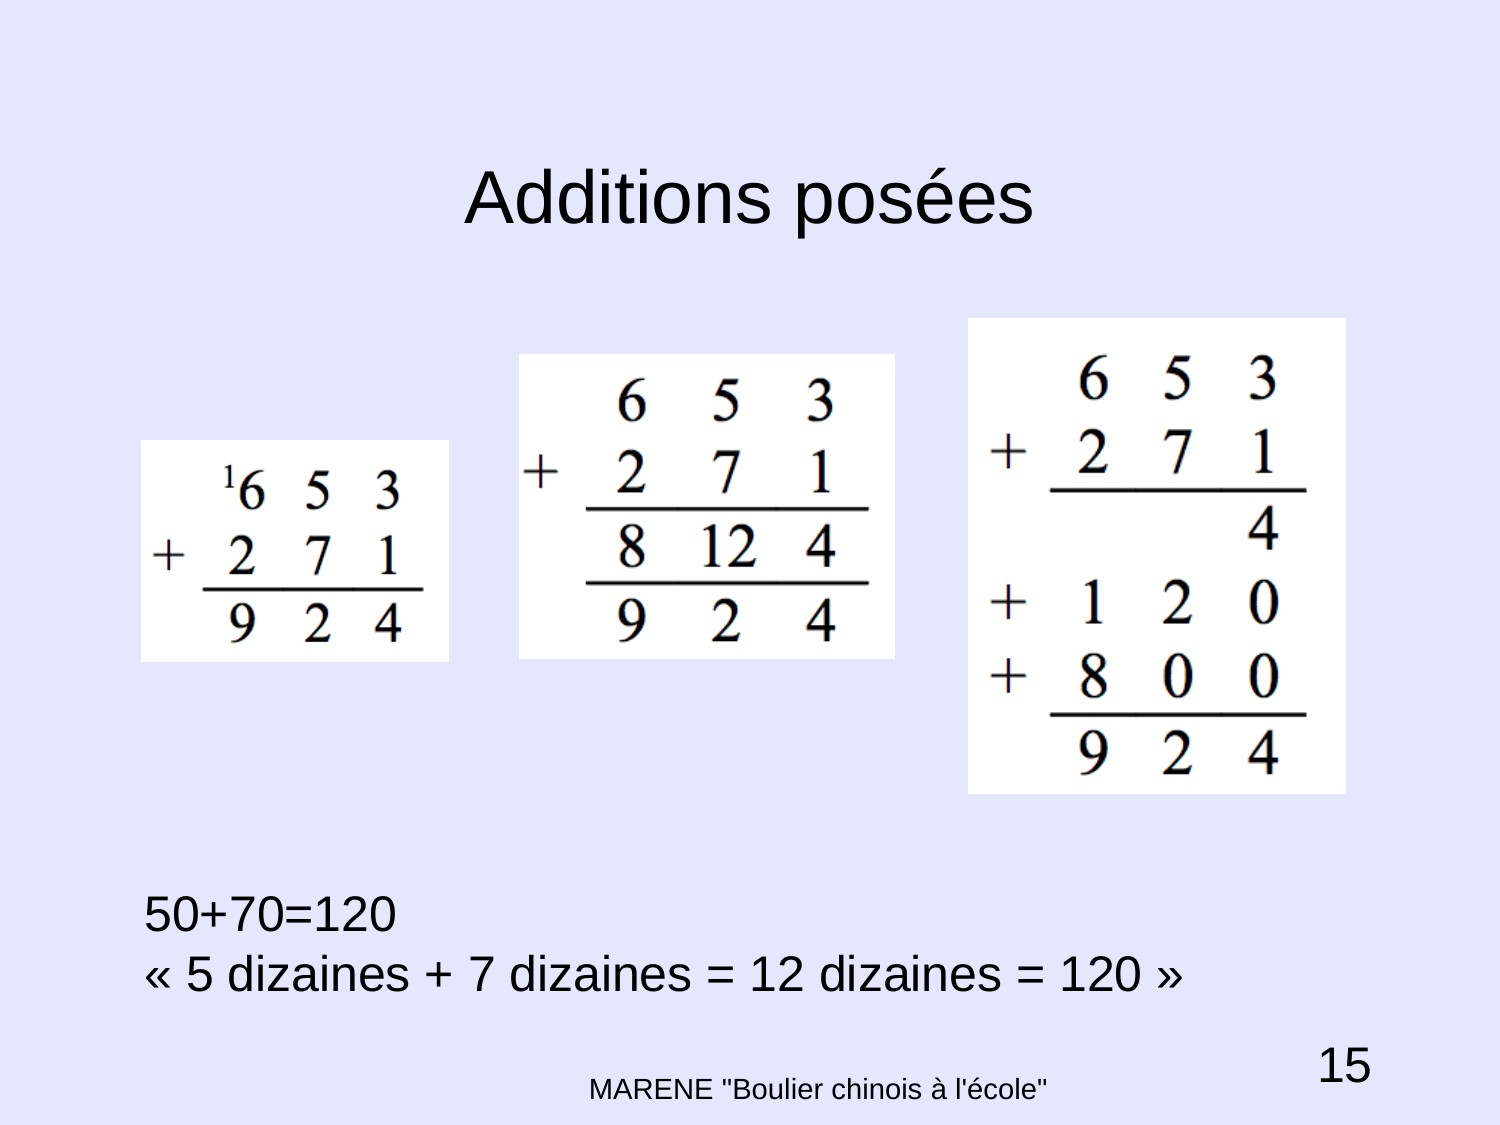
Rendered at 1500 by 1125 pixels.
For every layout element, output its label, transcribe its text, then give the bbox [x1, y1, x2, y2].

title Additions posées [112, 99, 1388, 288]
picture [519, 354, 895, 659]
picture [141, 440, 449, 662]
picture [968, 318, 1346, 794]
text_box 50+70=120 « 5 dizaines + 7 dizaines = 12 dizaines = 120 » [129, 874, 1205, 1052]
